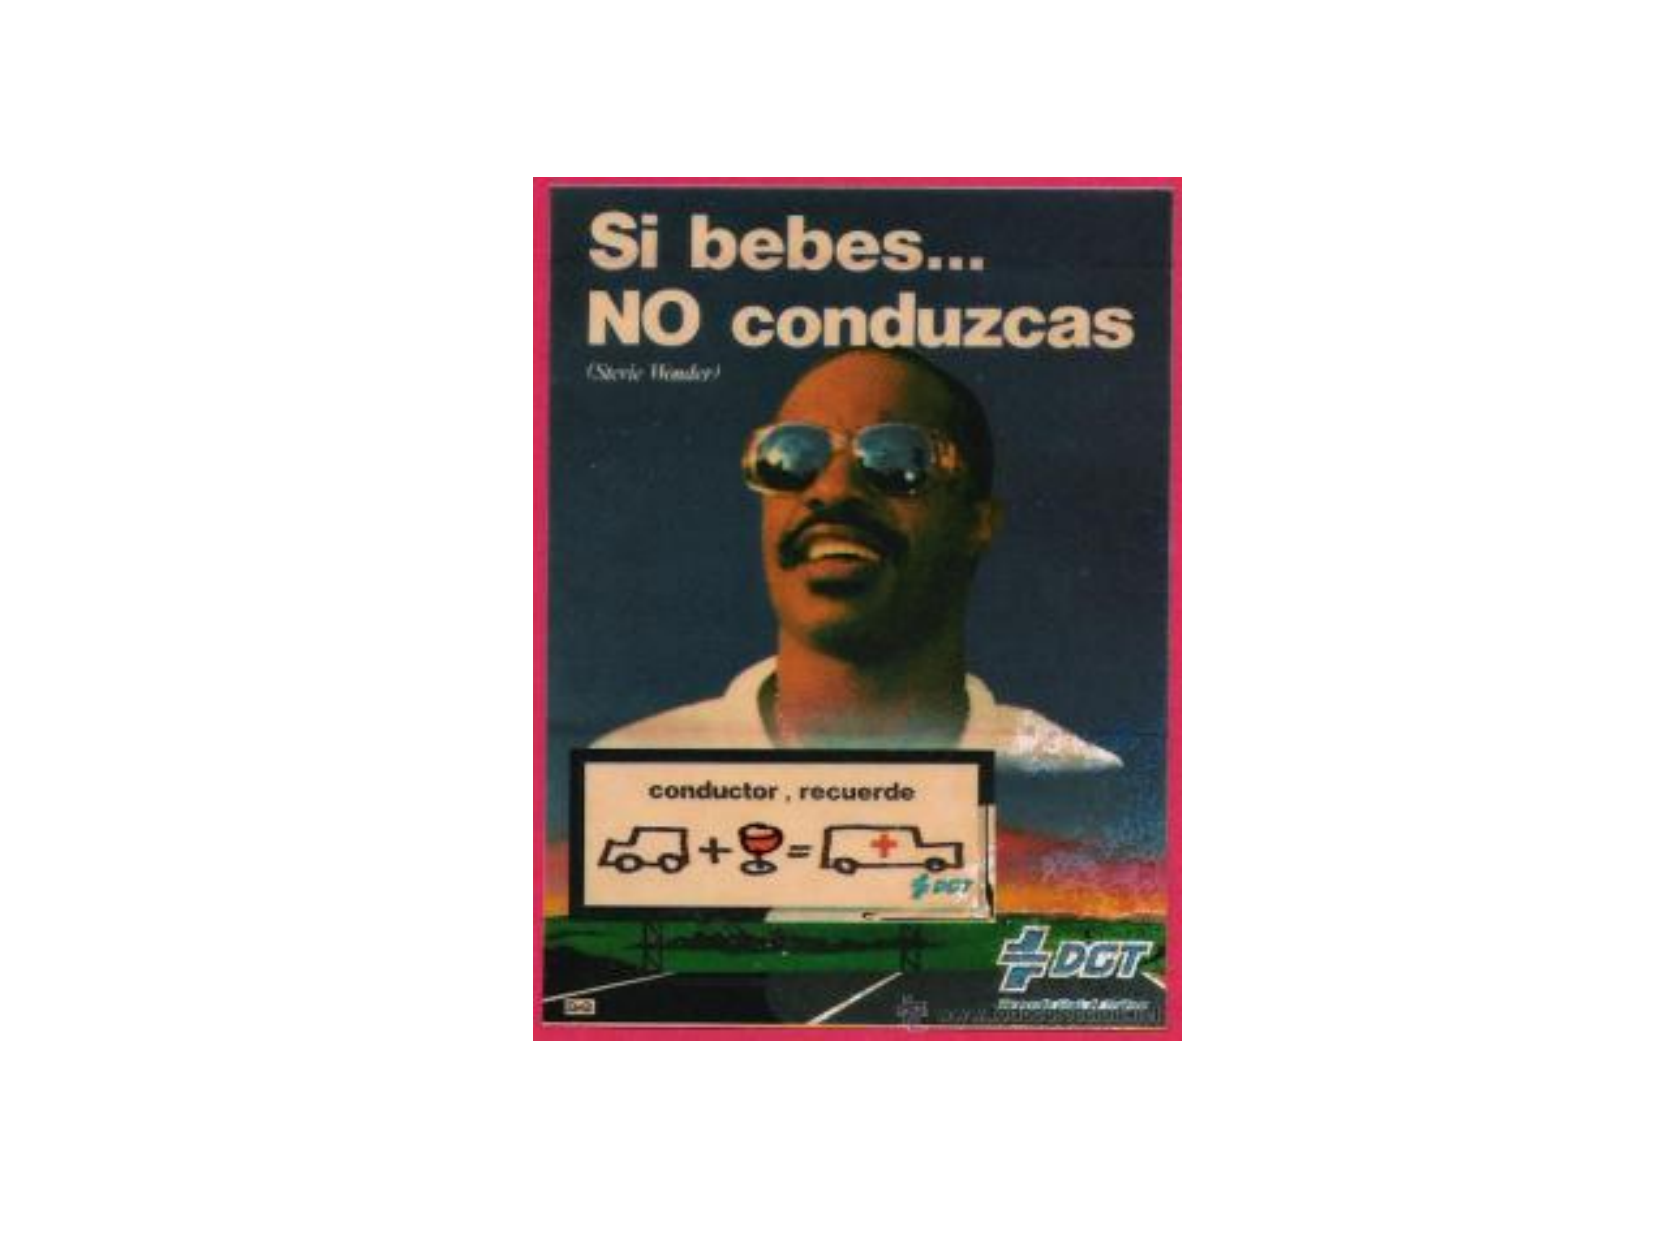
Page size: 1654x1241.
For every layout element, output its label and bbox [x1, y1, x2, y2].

picture [533, 177, 1182, 1042]
